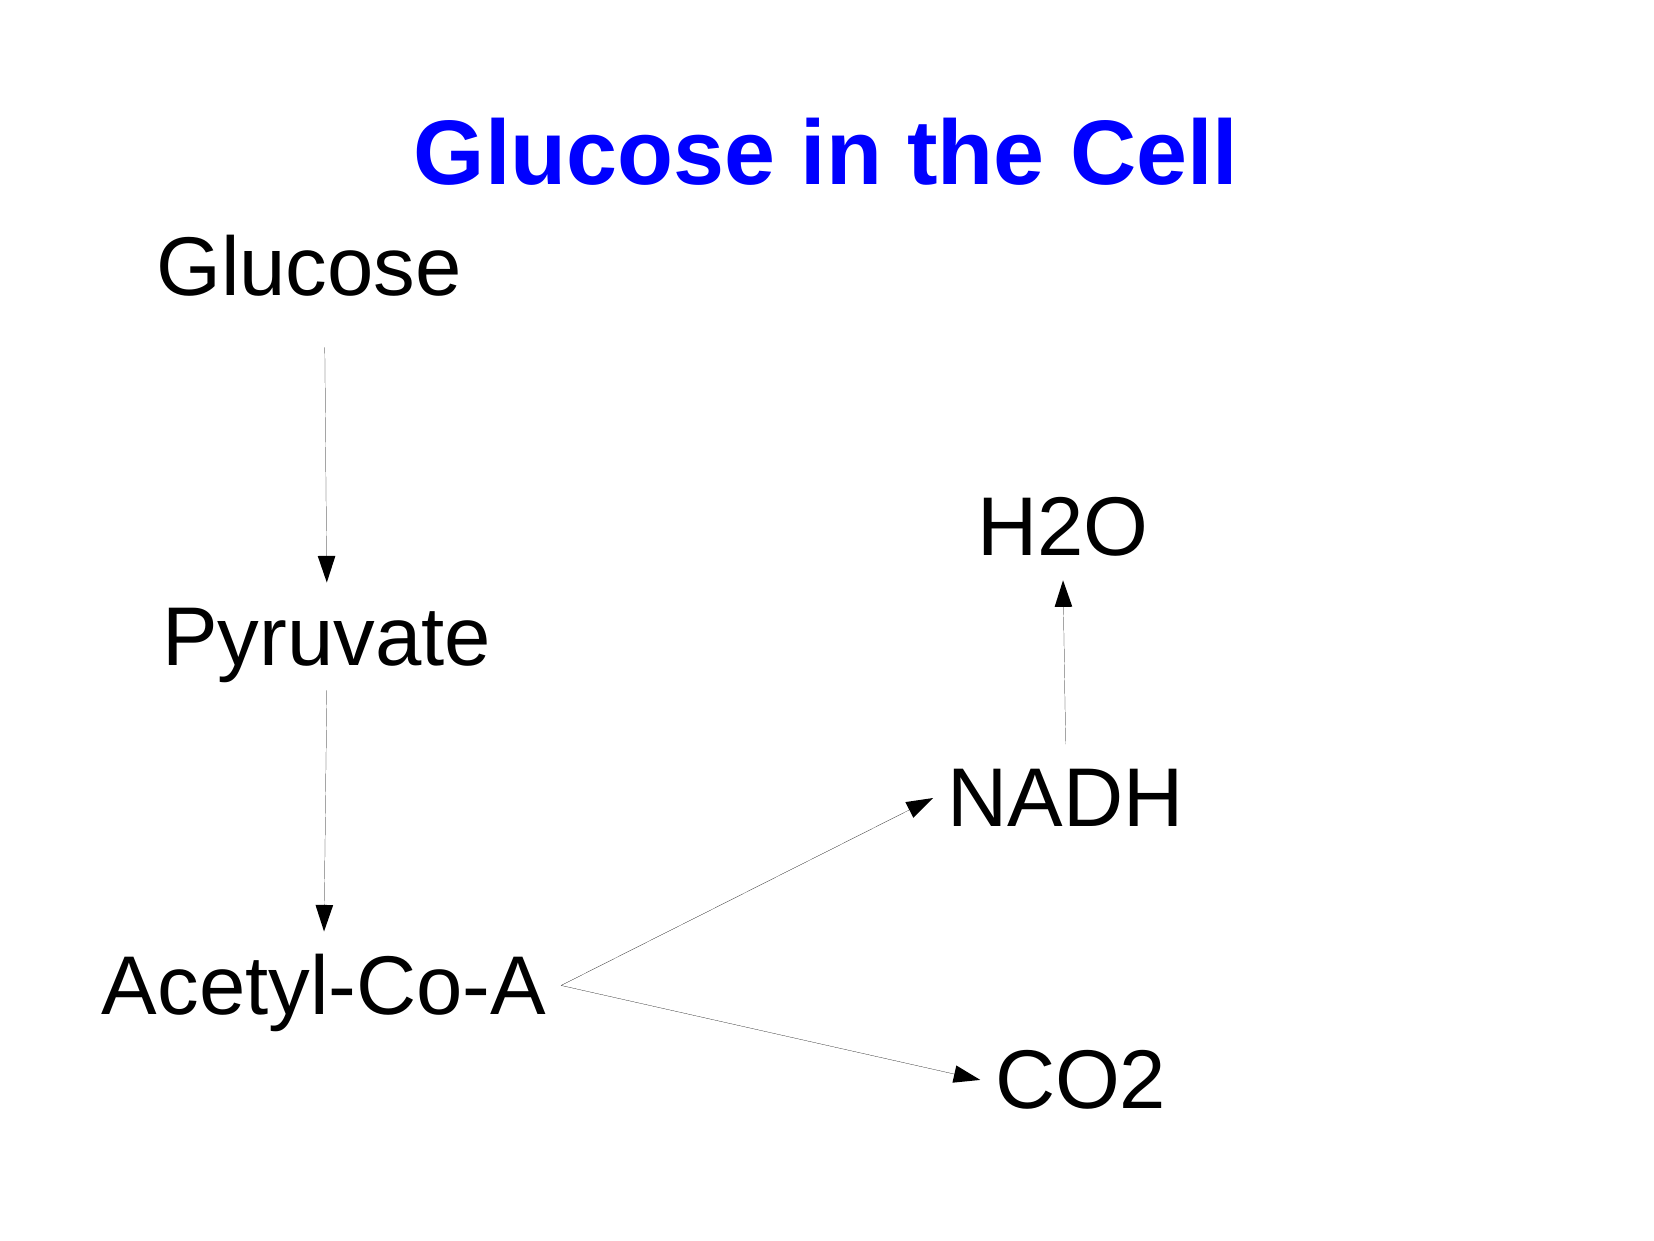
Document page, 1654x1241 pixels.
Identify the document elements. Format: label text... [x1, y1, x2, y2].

text_box Glucose [141, 212, 508, 348]
text_box H2O [962, 472, 1164, 581]
text_box Pyruvate [147, 582, 507, 691]
title Glucose in the Cell [82, 49, 1571, 257]
text_box CO2 [980, 1026, 1181, 1134]
text_box NADH [933, 744, 1199, 852]
text_box Acetyl-Co-A [87, 931, 562, 1040]
